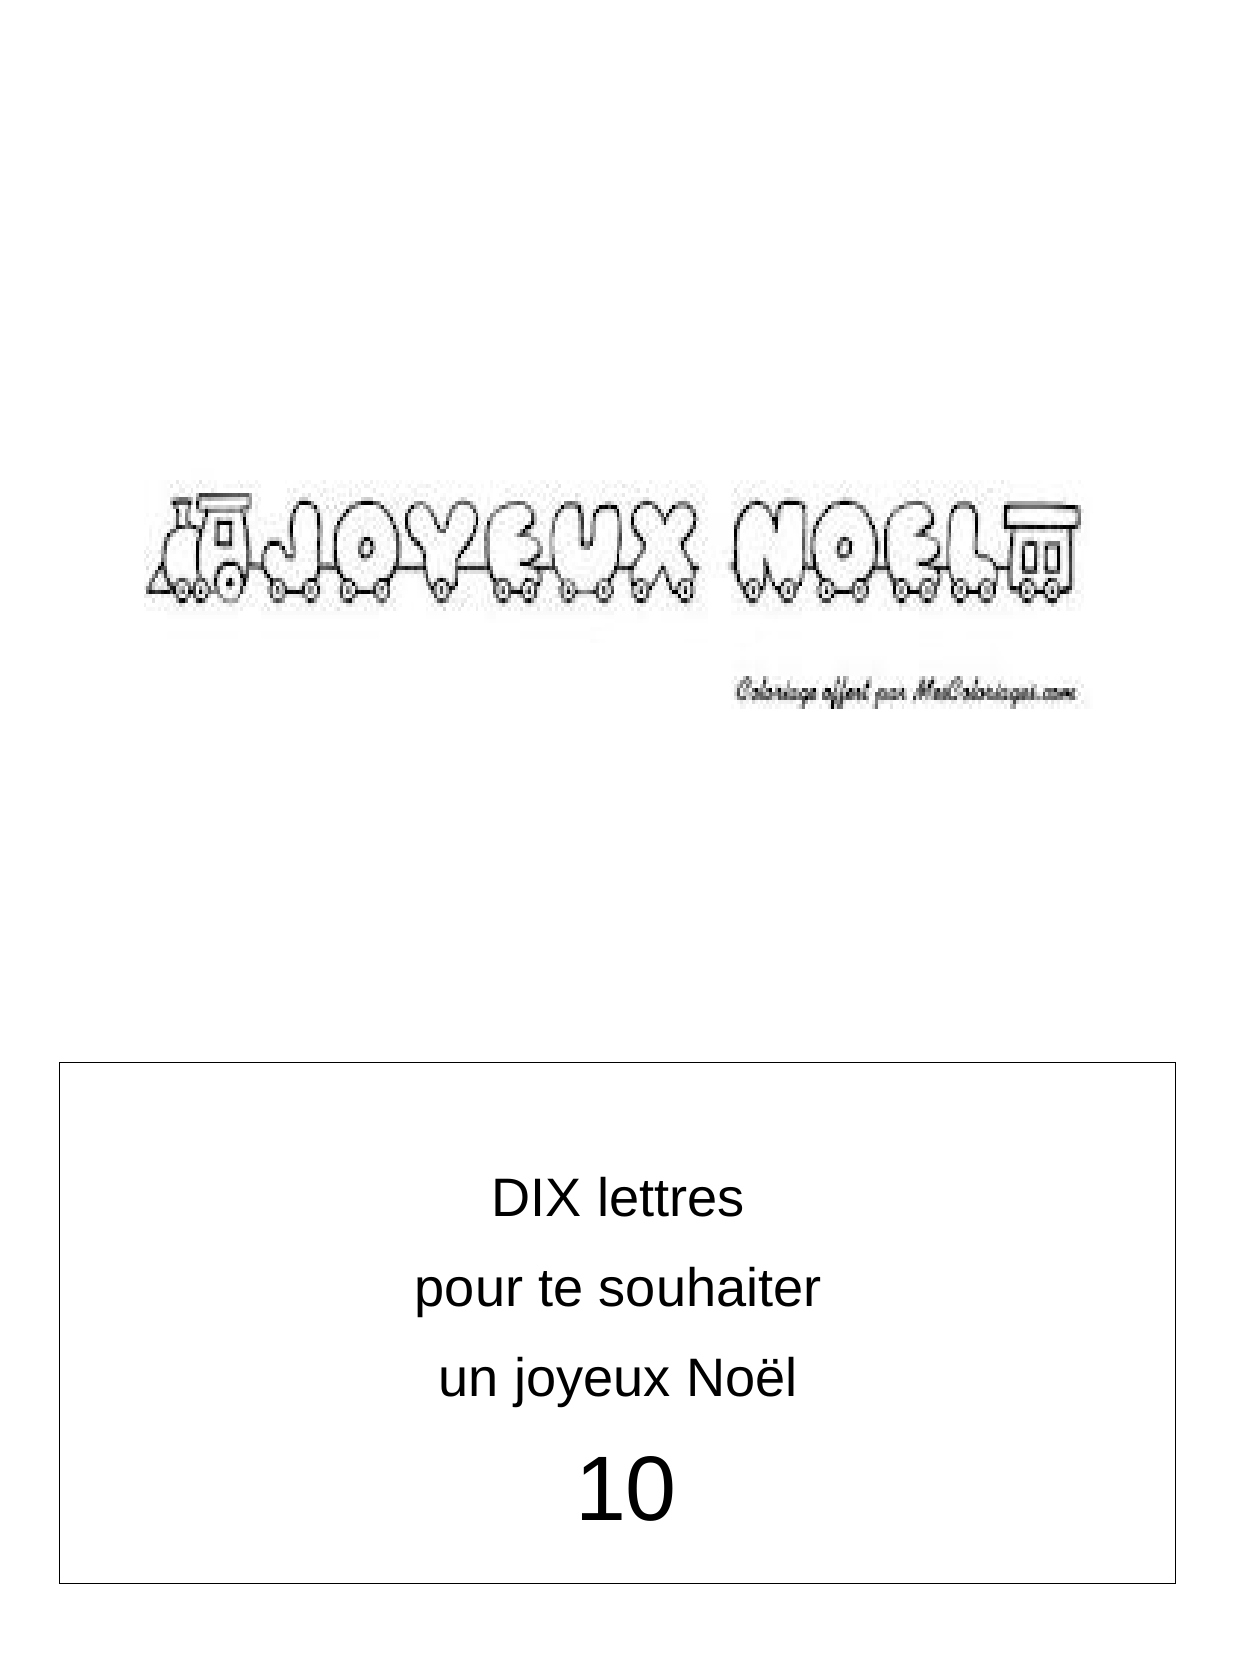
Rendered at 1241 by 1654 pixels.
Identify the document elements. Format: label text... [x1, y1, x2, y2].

picture [144, 383, 1093, 709]
list DIX lettres pour te souhaiter un joyeux Noël 10 [59, 1062, 1176, 1584]
